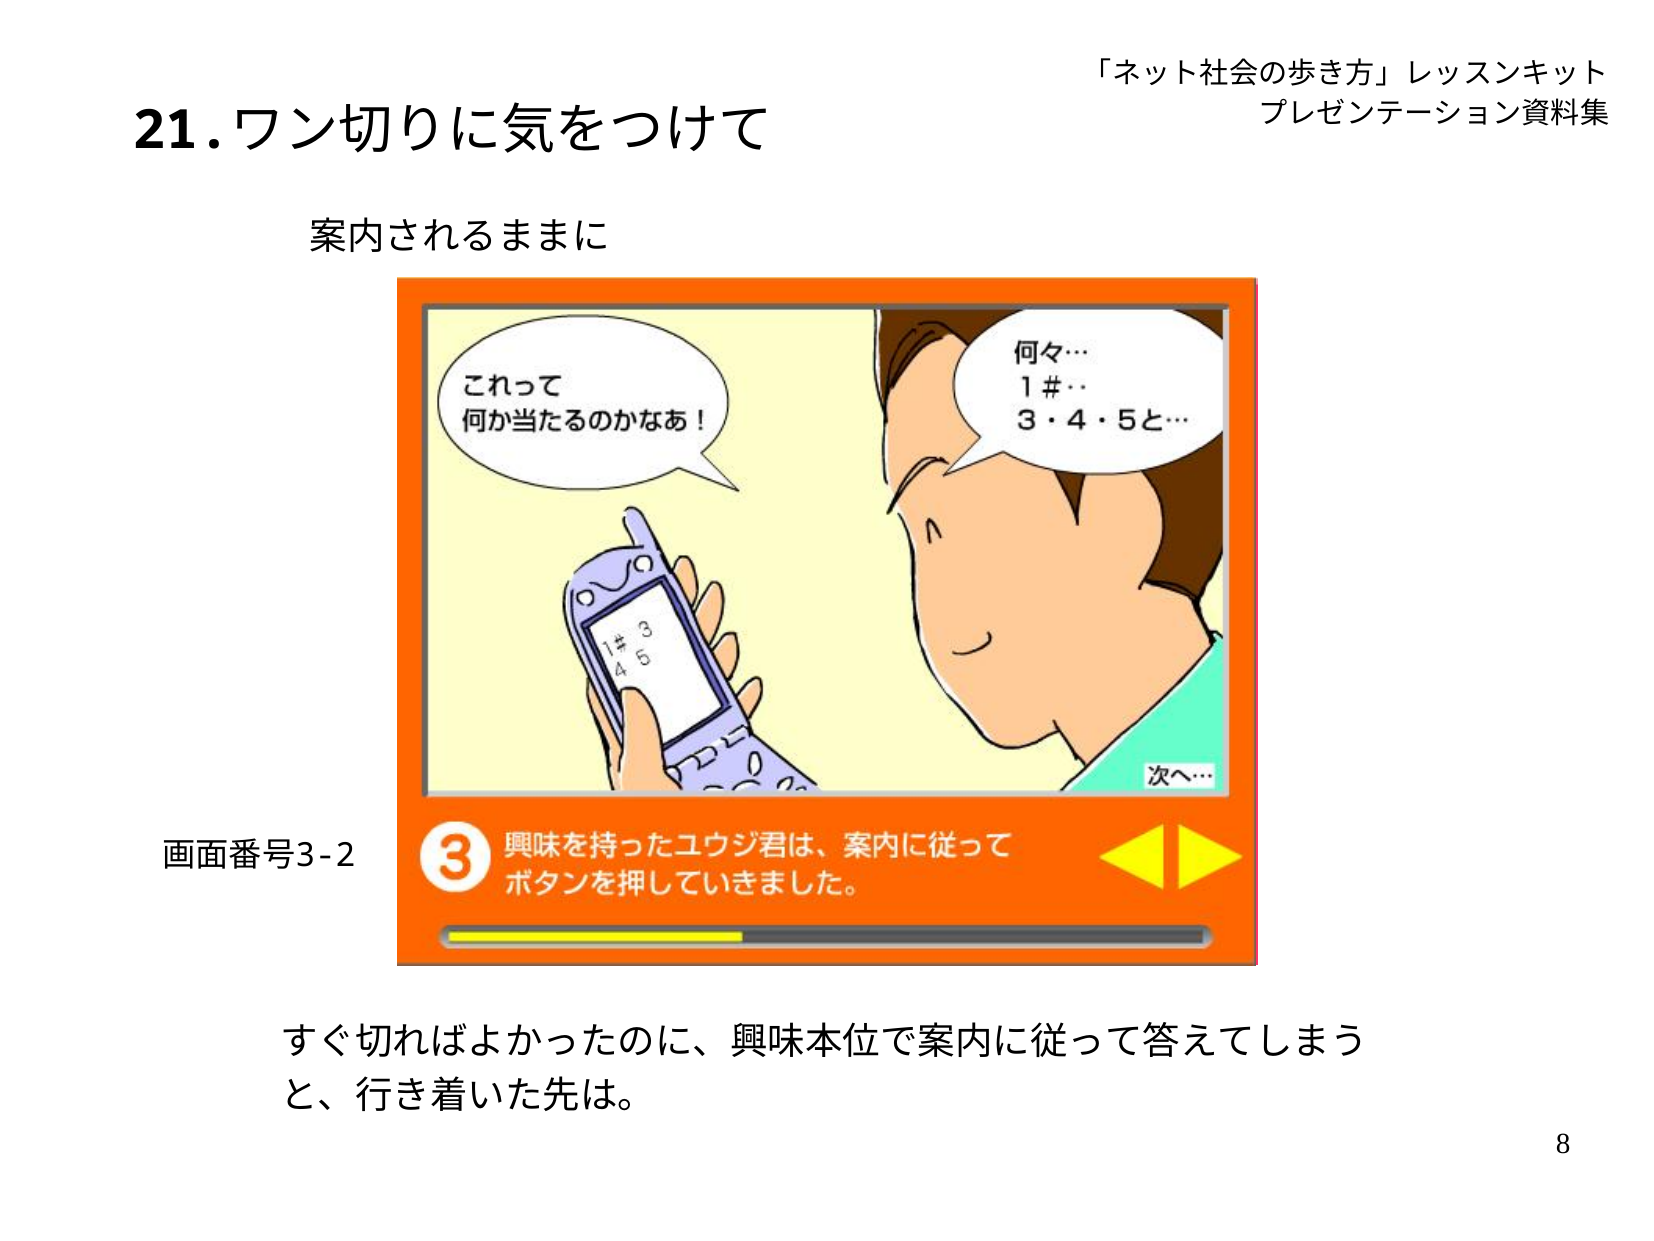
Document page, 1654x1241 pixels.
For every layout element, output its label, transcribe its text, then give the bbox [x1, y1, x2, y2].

text_box 21.ワン切りに気をつけて [118, 88, 1241, 169]
text_box 案内されるままに [295, 206, 946, 267]
text_box 画面番号3-2 [147, 826, 384, 882]
text_box すぐ切ればよかったのに、興味本位で案内に従って答えてしまうと、行き着いた先は。 [265, 1003, 1447, 1128]
picture [397, 277, 1258, 966]
text_box 「ネット社会の歩き方」レッスンキット プレゼンテーション資料集 [1062, 44, 1625, 139]
